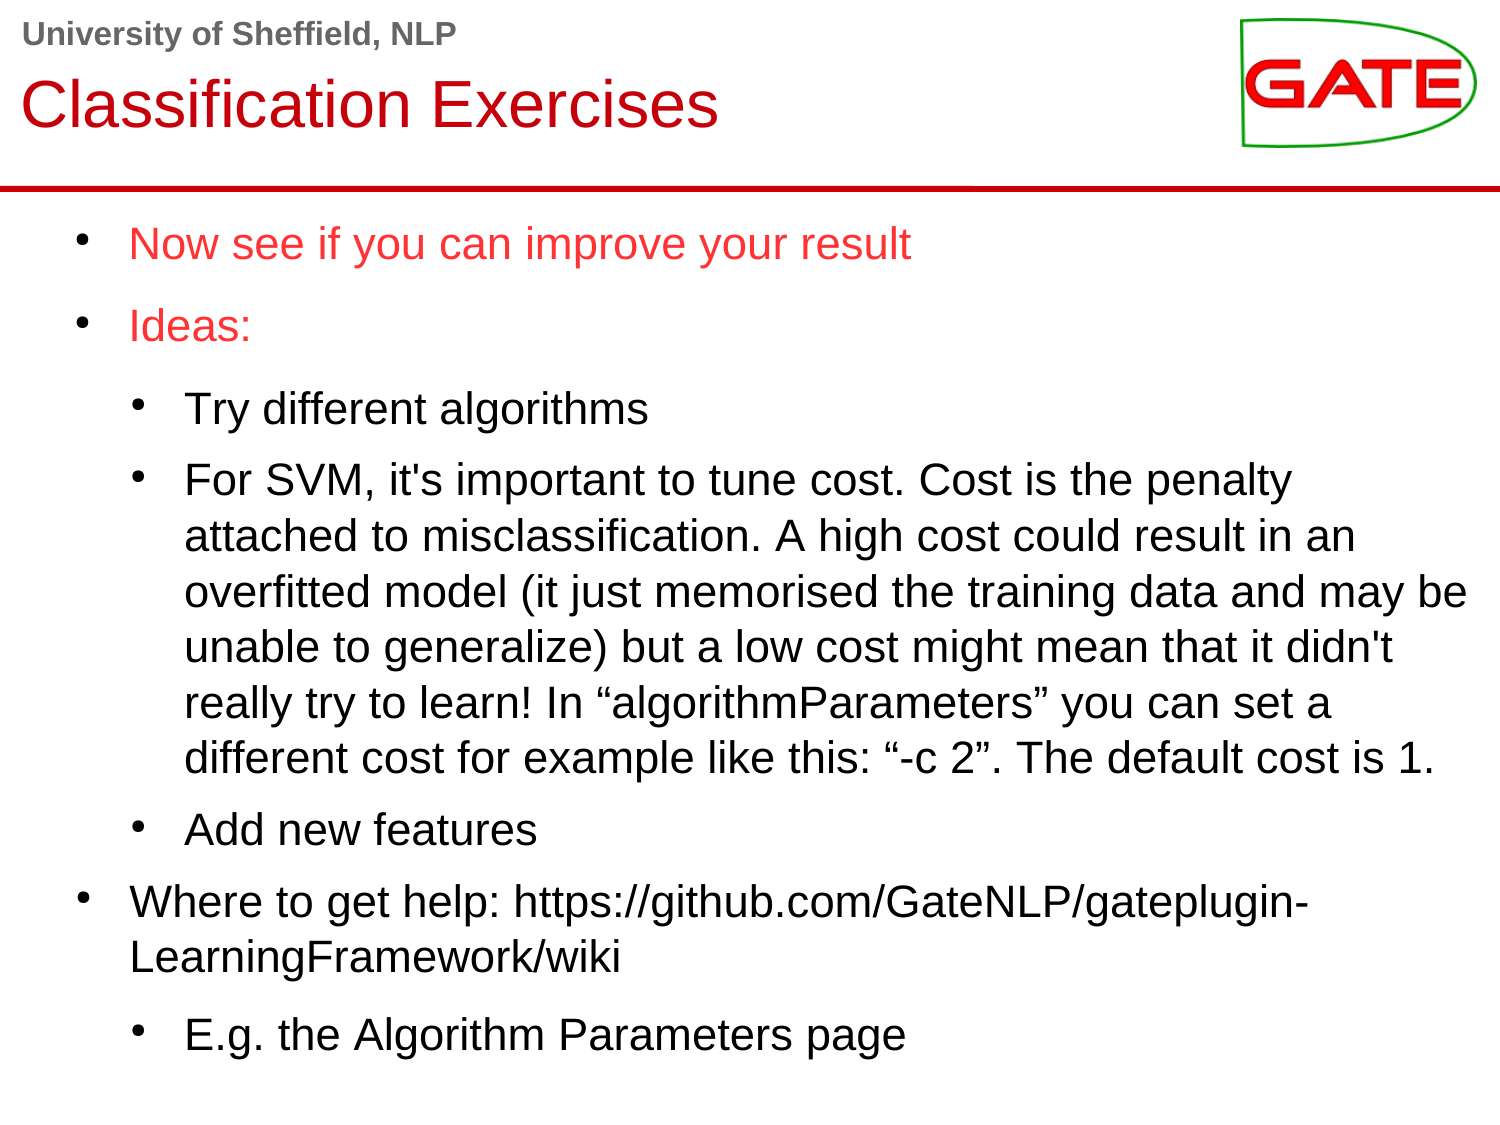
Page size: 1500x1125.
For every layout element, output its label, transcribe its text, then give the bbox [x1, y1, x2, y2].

picture [1240, 18, 1477, 148]
title Classification Exercises [20, 45, 1240, 166]
list Now see if you can improve your result Ideas: Try different algorithms For SVM, it's important to tune cost. Cost is the penalty attached to misclassification. A high cost could result in an overfitted model (it just memorised the training data and may be unable to generalize) but a low cost might mean that it didn't really try to learn! In “algorithmParameters” you can set a different cost for example like this: “-c 2”. The default cost is 1. Add new features Where to get help: https://github.com/GateNLP/gateplugin-LearningFramework/wiki E.g. the Algorithm Parameters page [23, 212, 1477, 1063]
